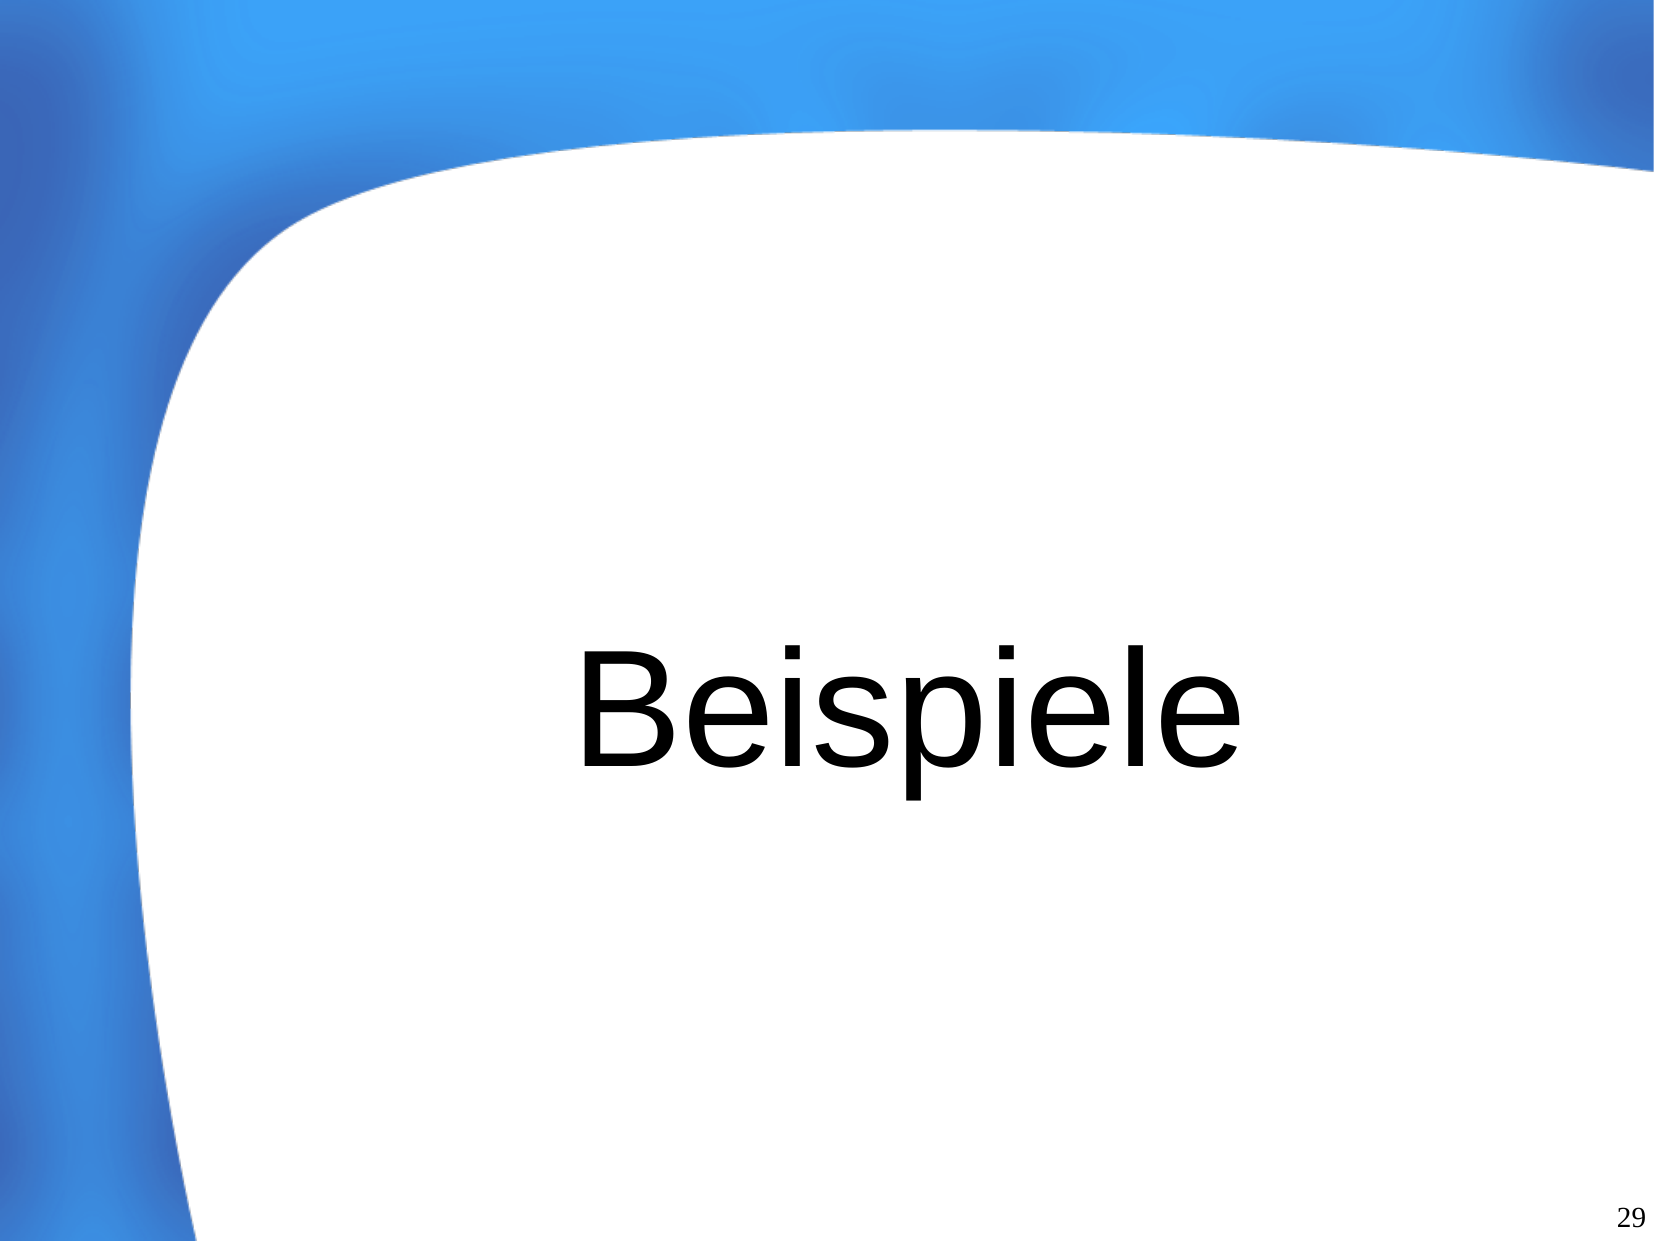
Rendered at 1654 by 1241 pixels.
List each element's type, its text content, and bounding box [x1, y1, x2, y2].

picture [0, 0, 1654, 1241]
subtitle Beispiele [259, 248, 1560, 1170]
